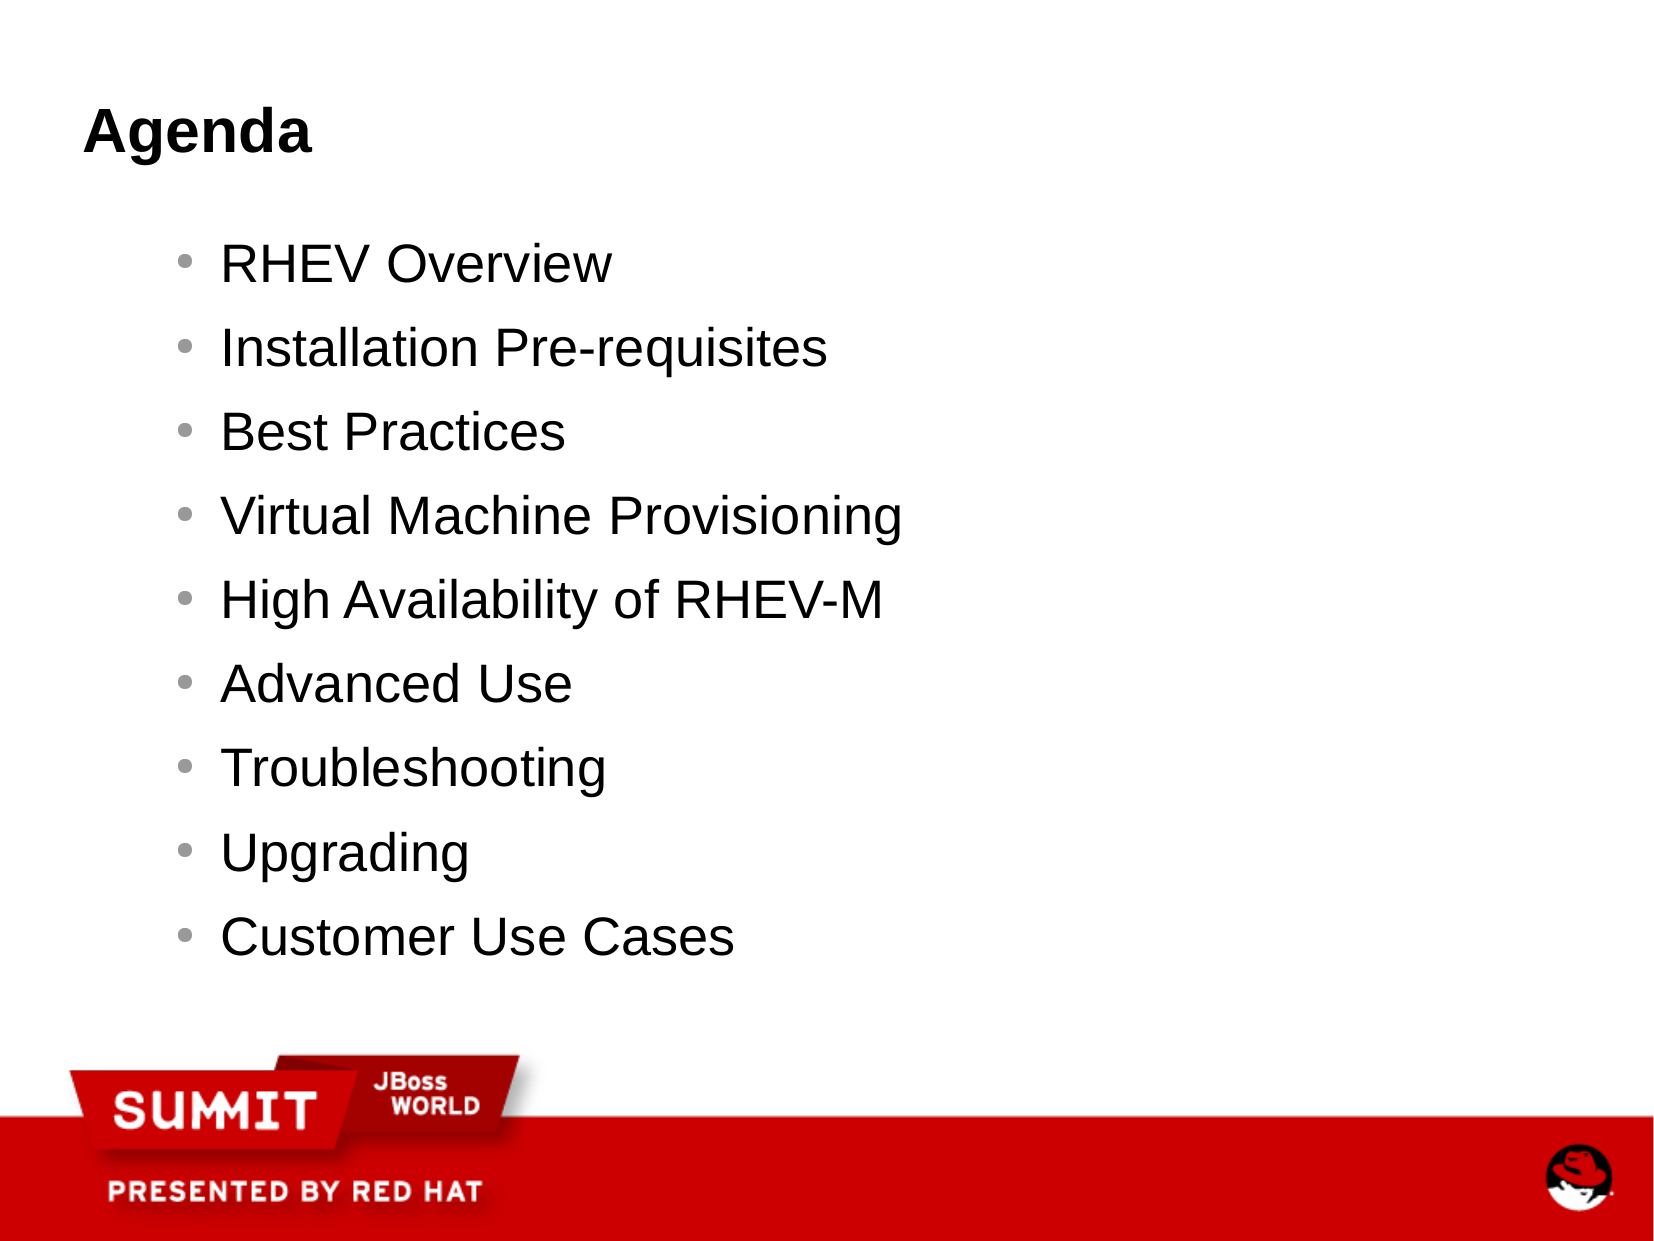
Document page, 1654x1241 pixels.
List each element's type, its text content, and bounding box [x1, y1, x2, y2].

list RHEV Overview Installation Pre-requisites Best Practices Virtual Machine Provisioning High Availability of RHEV-M Advanced Use Troubleshooting Upgrading Customer Use Cases [86, 232, 1576, 1056]
title Agenda [82, 37, 1571, 226]
picture [0, 1043, 1654, 1241]
